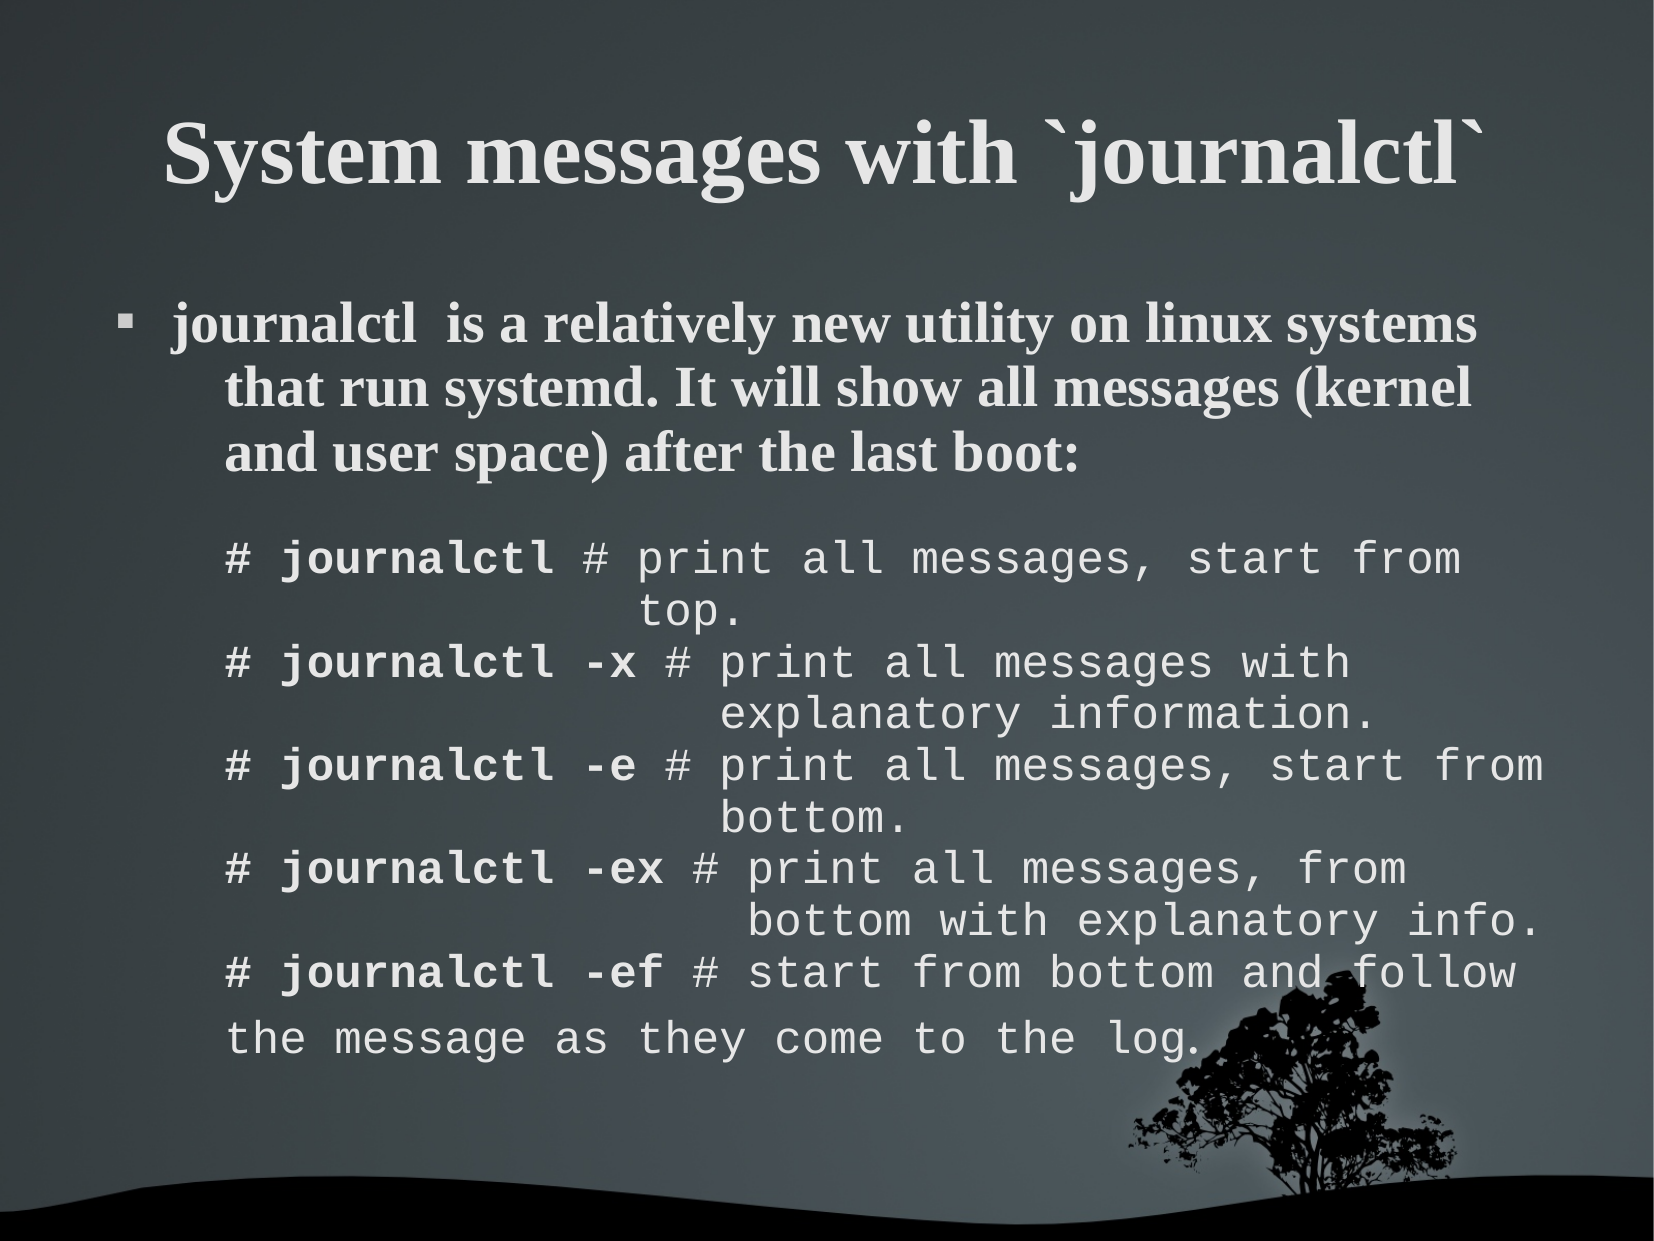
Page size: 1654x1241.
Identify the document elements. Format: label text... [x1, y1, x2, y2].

list journalctl is a relatively new utility on linux systems that run systemd. It will show all messages (kernel and user space) after the last boot: # journalctl # print all messages, start from top. # journalctl -x # print all messages with explanatory information. # journalctl -e # print all messages, start from bottom. # journalctl -ex # print all messages, from bottom with explanatory info. # journalctl -ef # start from bottom and follow the message as they come to the log. [82, 290, 1571, 1118]
picture [0, 0, 1654, 1241]
title System messages with `journalctl` [82, 49, 1571, 257]
